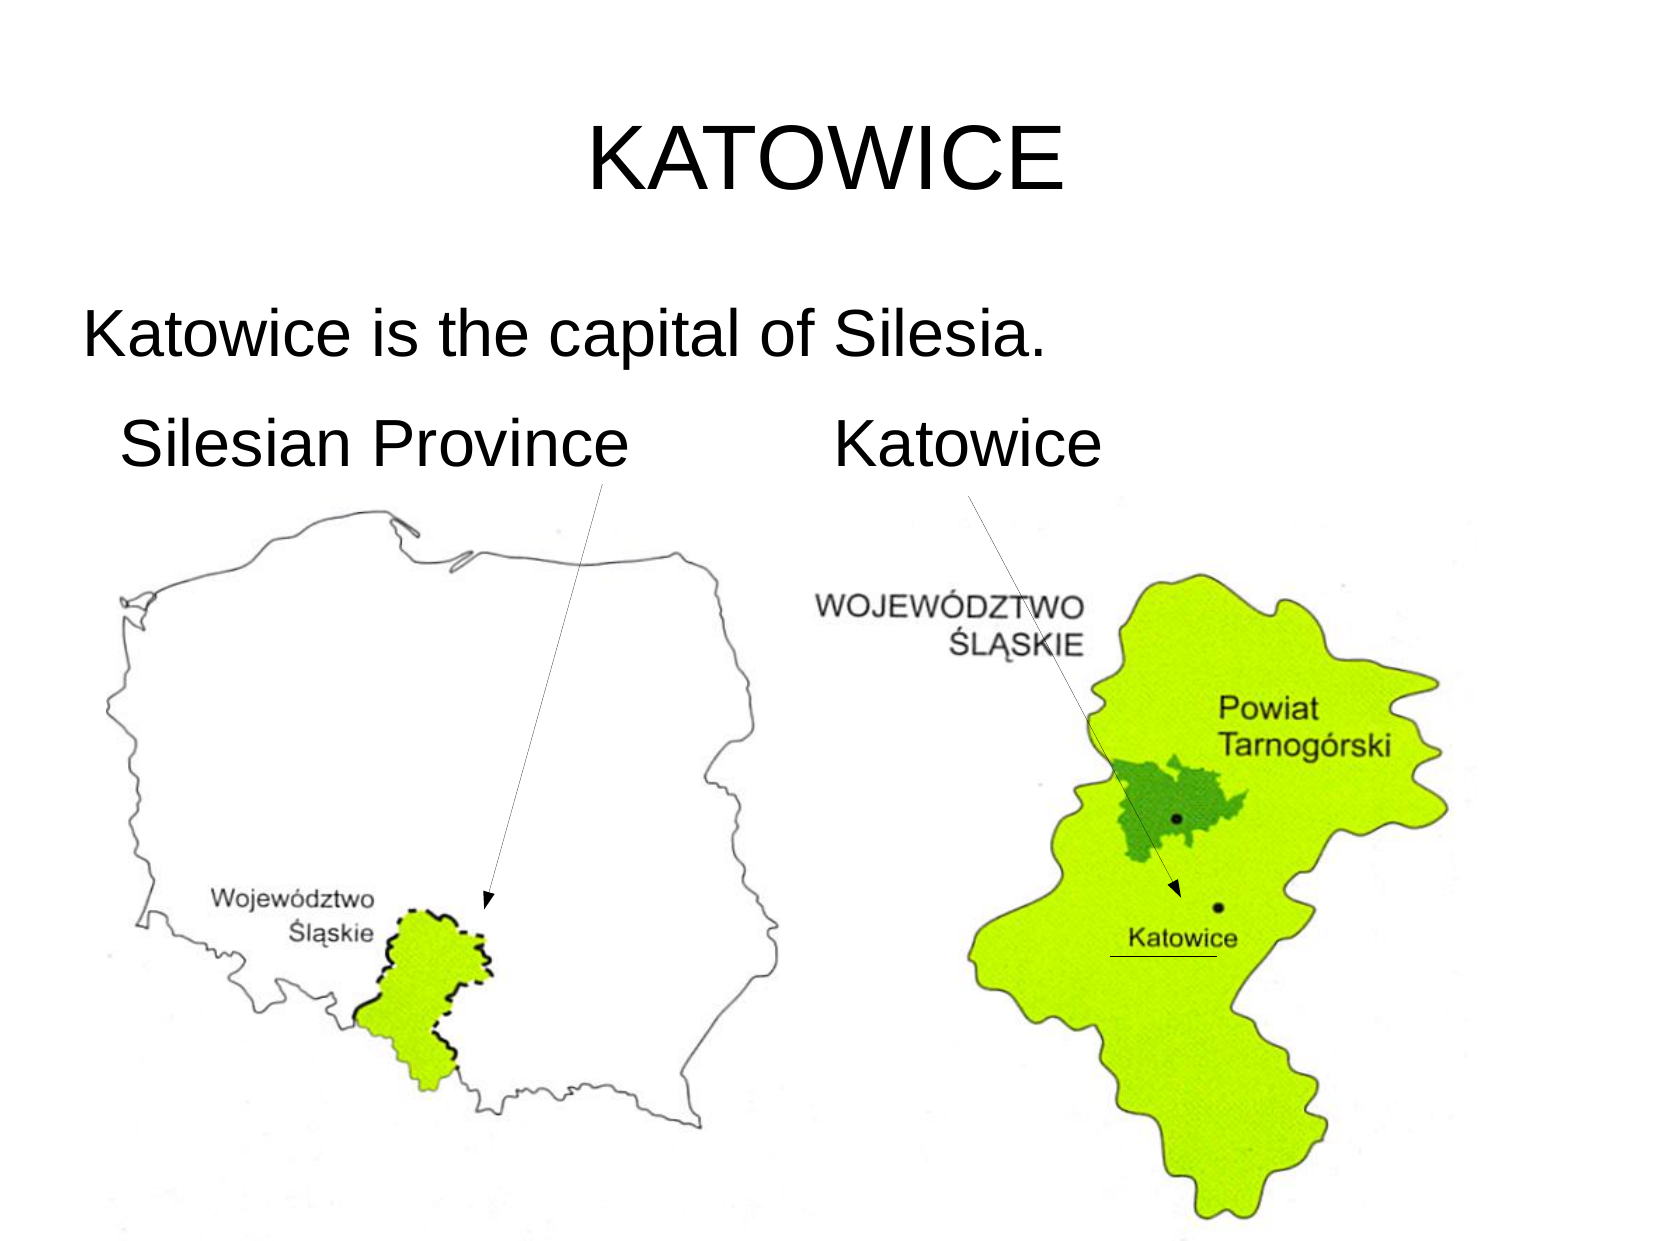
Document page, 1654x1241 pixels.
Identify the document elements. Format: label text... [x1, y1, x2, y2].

picture [106, 496, 1477, 1241]
title KATOWICE [82, 49, 1571, 257]
list Katowice is the capital of Silesia. Silesian Province Katowice [82, 290, 1571, 1109]
